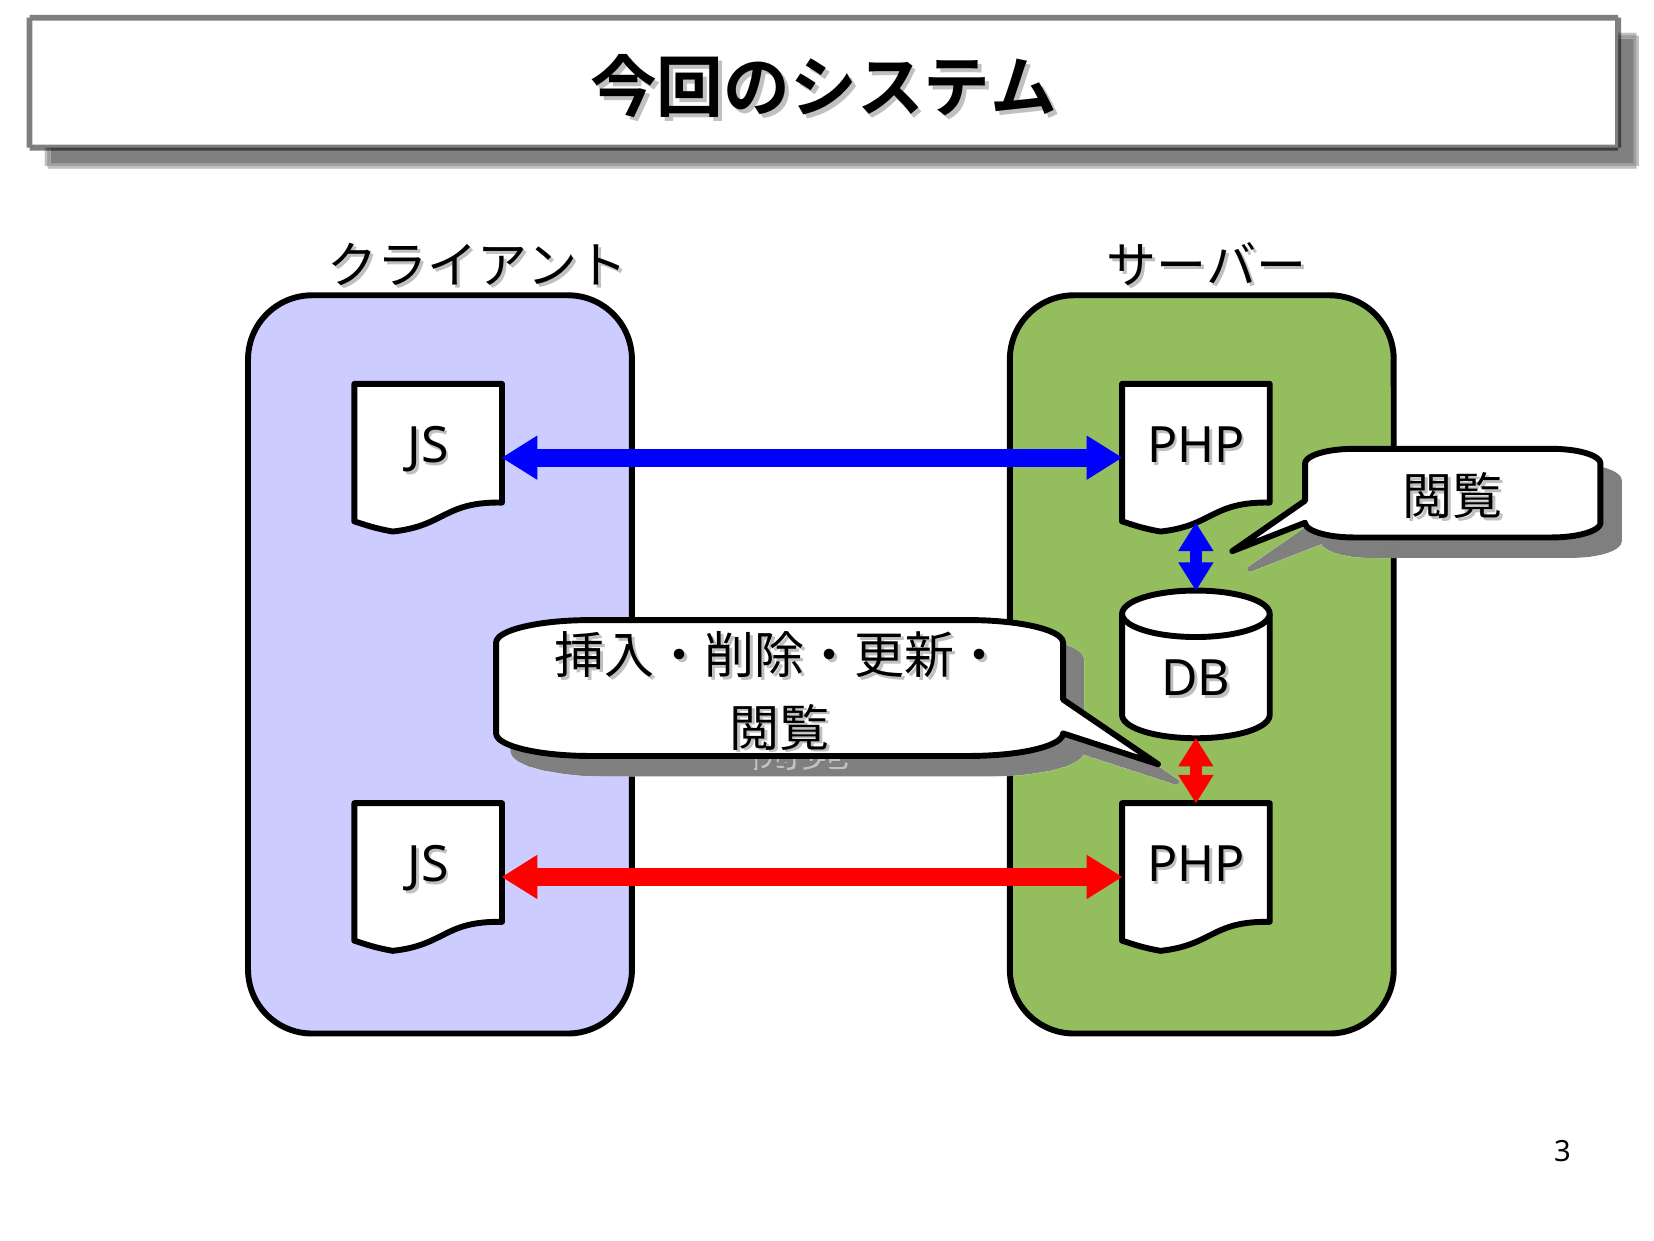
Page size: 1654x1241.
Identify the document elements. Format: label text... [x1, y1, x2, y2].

text_box PHP [1122, 803, 1270, 951]
text_box PHP [1122, 383, 1270, 532]
text_box クライアント [312, 218, 560, 288]
text_box 閲覧 [1232, 448, 1601, 552]
text_box [1009, 295, 1394, 1034]
text_box 挿入・削除・更新・閲覧 [496, 620, 1159, 765]
text_box JS [354, 803, 503, 951]
text_box DB [1122, 590, 1270, 739]
text_box [248, 295, 632, 1034]
text_box [1009, 459, 1195, 876]
text_box 今回のシステム [29, 17, 1619, 148]
text_box JS [354, 383, 503, 532]
text_box サーバー [1091, 218, 1301, 288]
